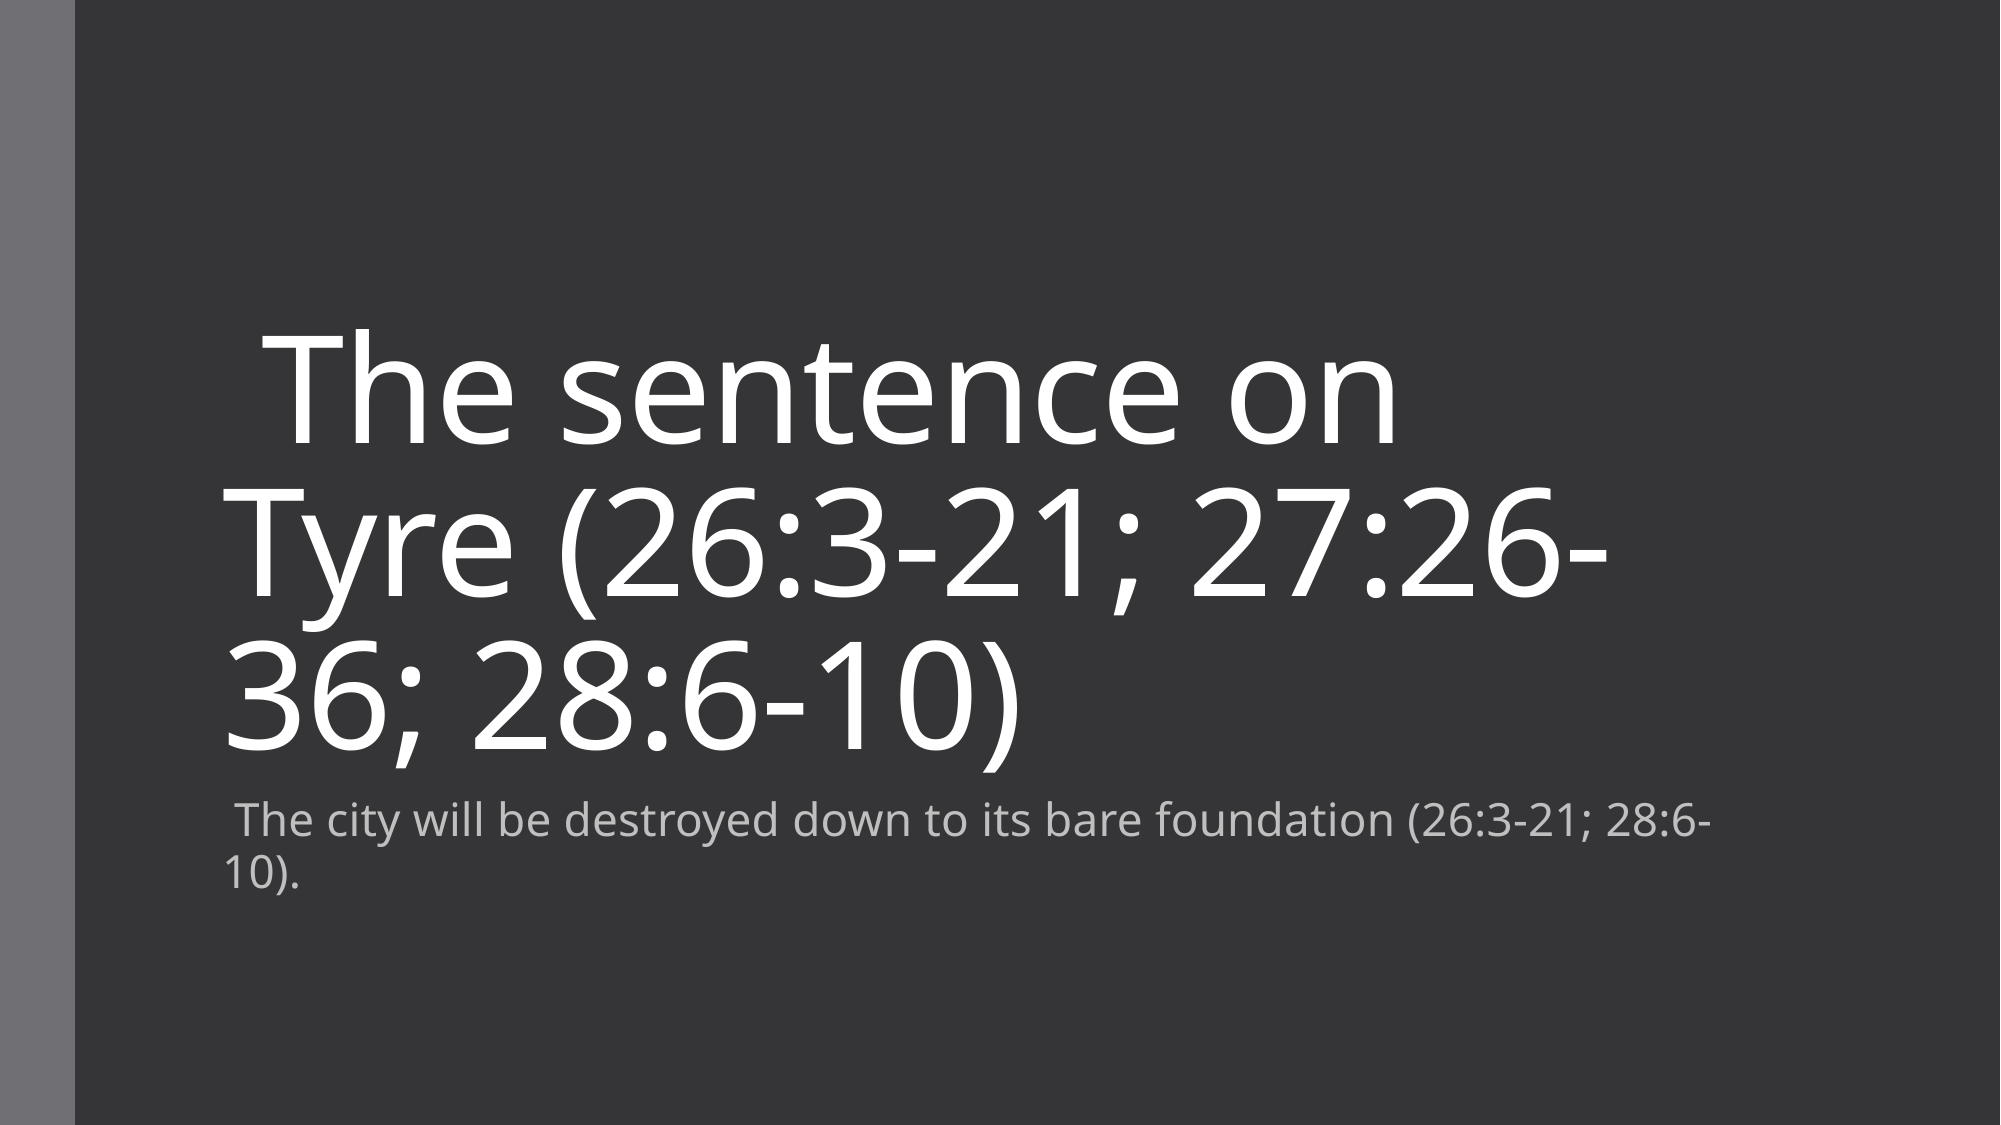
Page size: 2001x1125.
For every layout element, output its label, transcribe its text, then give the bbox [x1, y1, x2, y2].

title The sentence on Tyre (26:3-21; 27:26-36; 28:6-10) [206, 124, 1752, 787]
subtitle The city will be destroyed down to its bare foundation (26:3-21; 28:6-10). [206, 787, 1752, 1066]
